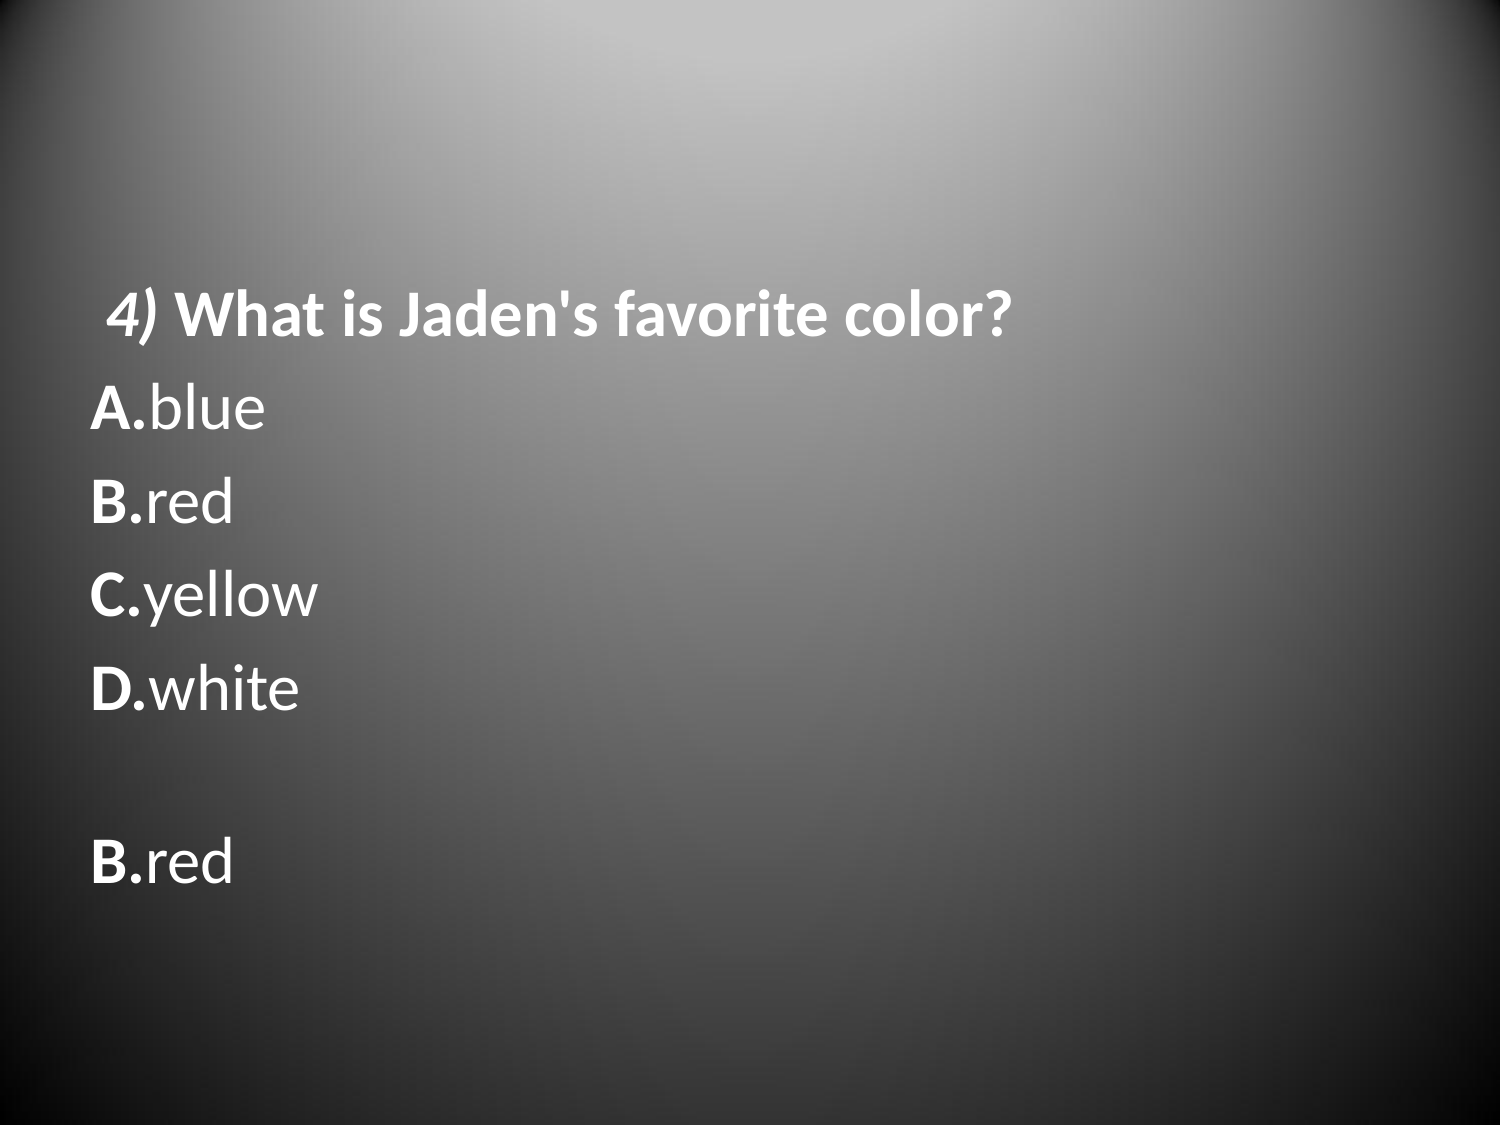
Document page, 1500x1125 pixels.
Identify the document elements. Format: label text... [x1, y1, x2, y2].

list 4) What is Jaden's favorite color? A.blue B.red C.yellow D.white B.red [75, 262, 1425, 1005]
picture [0, 0, 1500, 1125]
